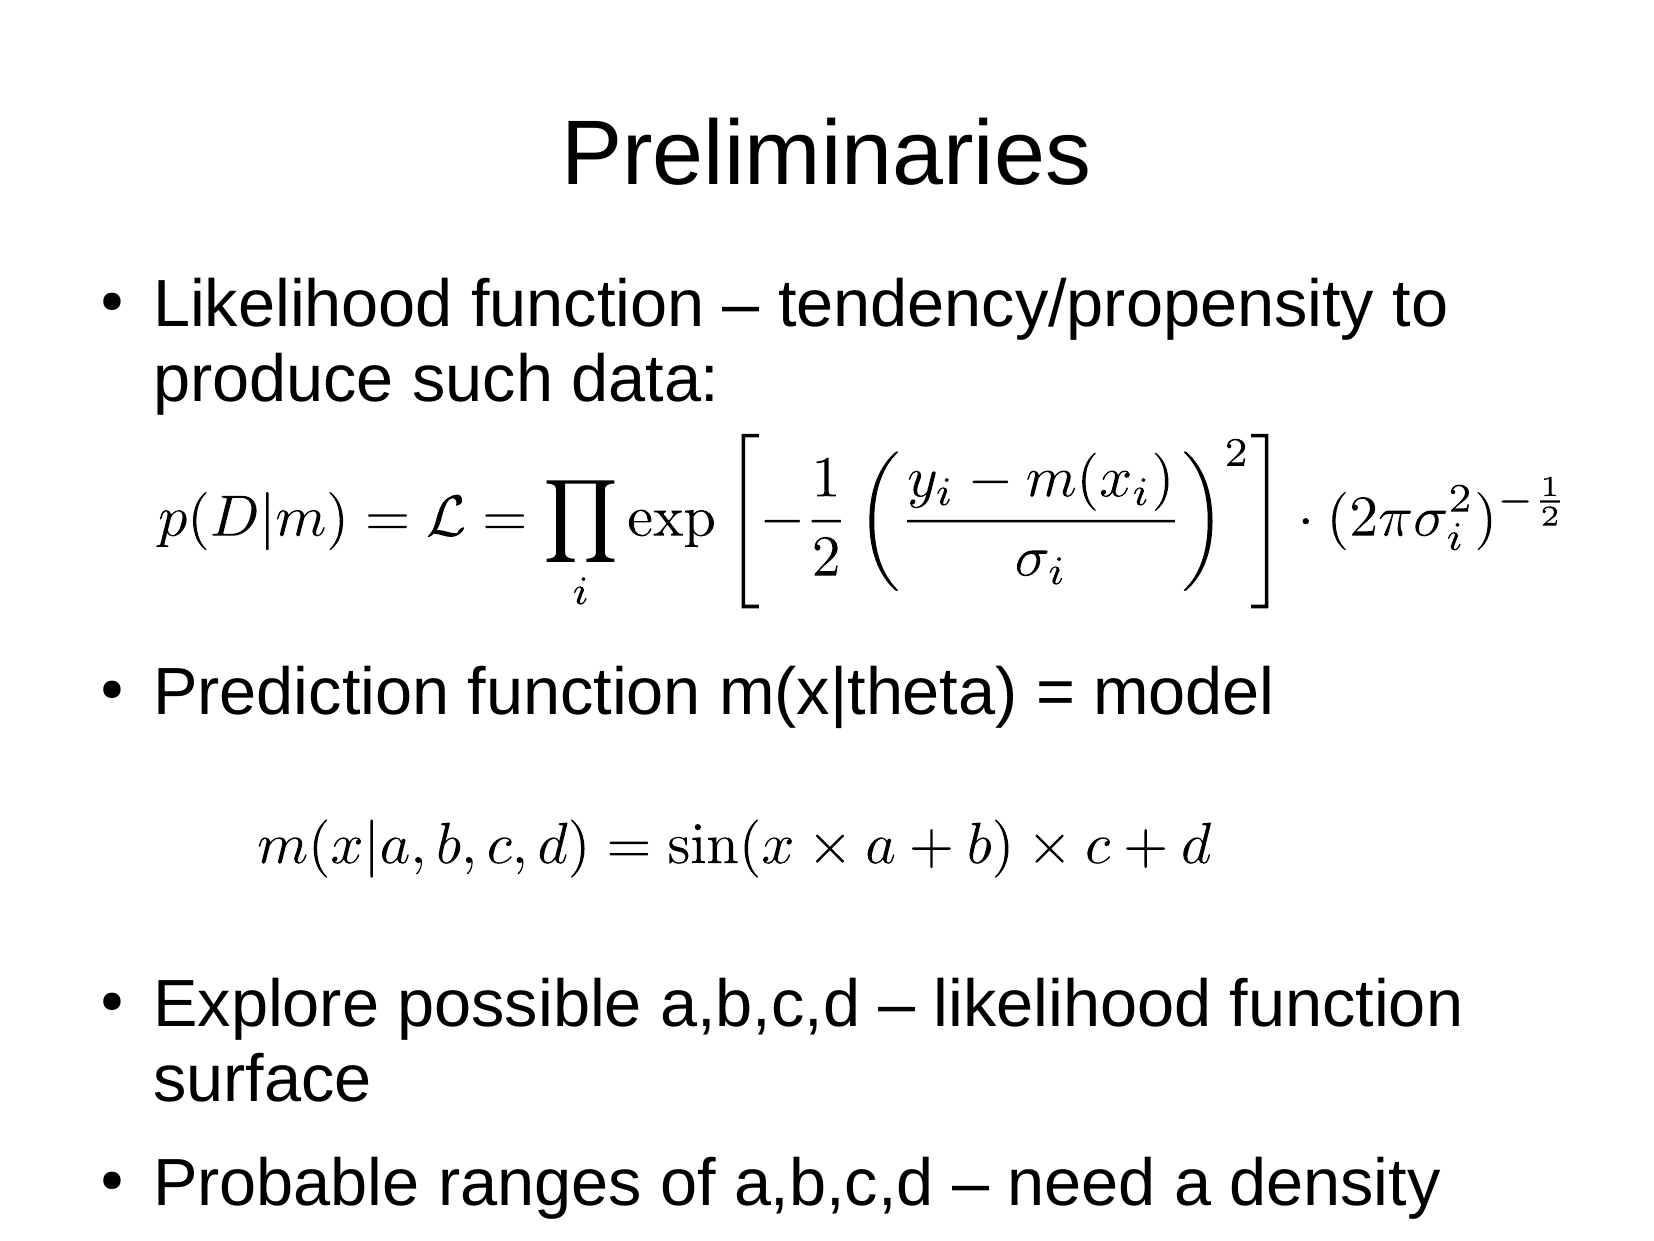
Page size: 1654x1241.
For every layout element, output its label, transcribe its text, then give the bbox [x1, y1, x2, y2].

text_box [156, 433, 1560, 609]
title Preliminaries [82, 49, 1571, 257]
list Likelihood function – tendency/propensity to produce such data: Prediction function m(x|theta) = model Explore possible a,b,c,d – likelihood function surface Probable ranges of a,b,c,d – need a density [82, 266, 1613, 1241]
text_box [257, 819, 1212, 878]
